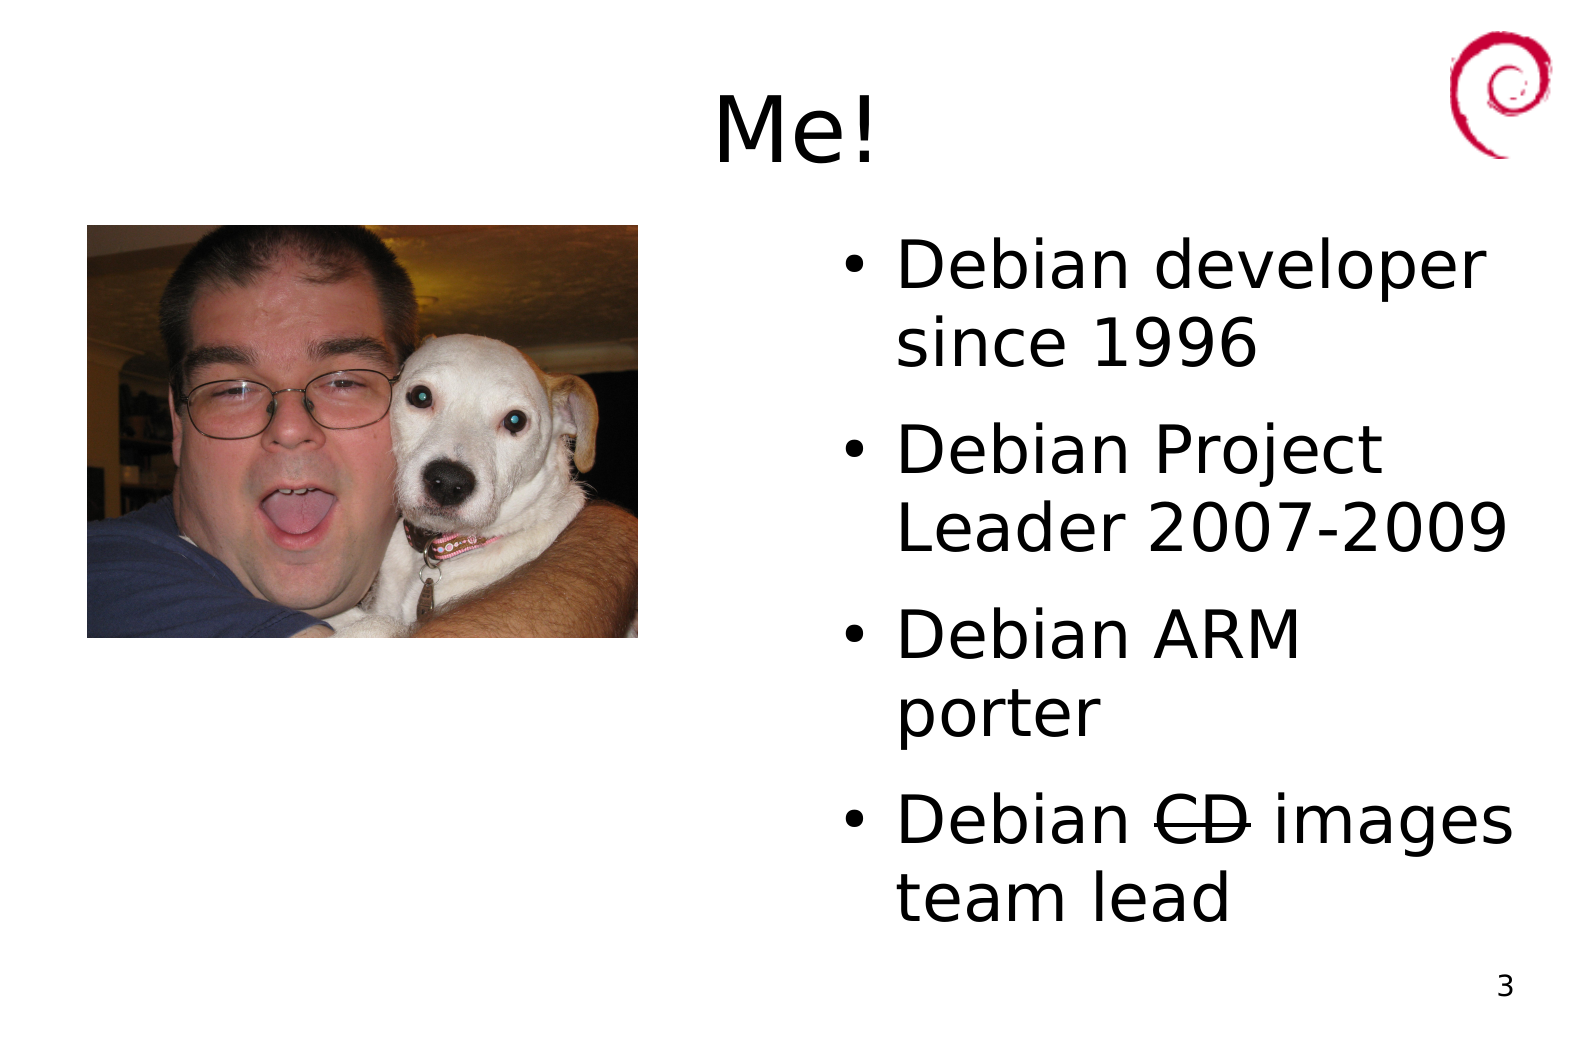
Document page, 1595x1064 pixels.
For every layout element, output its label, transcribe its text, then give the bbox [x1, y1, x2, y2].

picture [1450, 31, 1555, 159]
list Debian developer since 1996 Debian Project Leader 2007-2009 Debian ARM porter Debian CD images team lead [825, 226, 1526, 938]
title Me! [79, 42, 1515, 220]
picture [87, 225, 638, 638]
